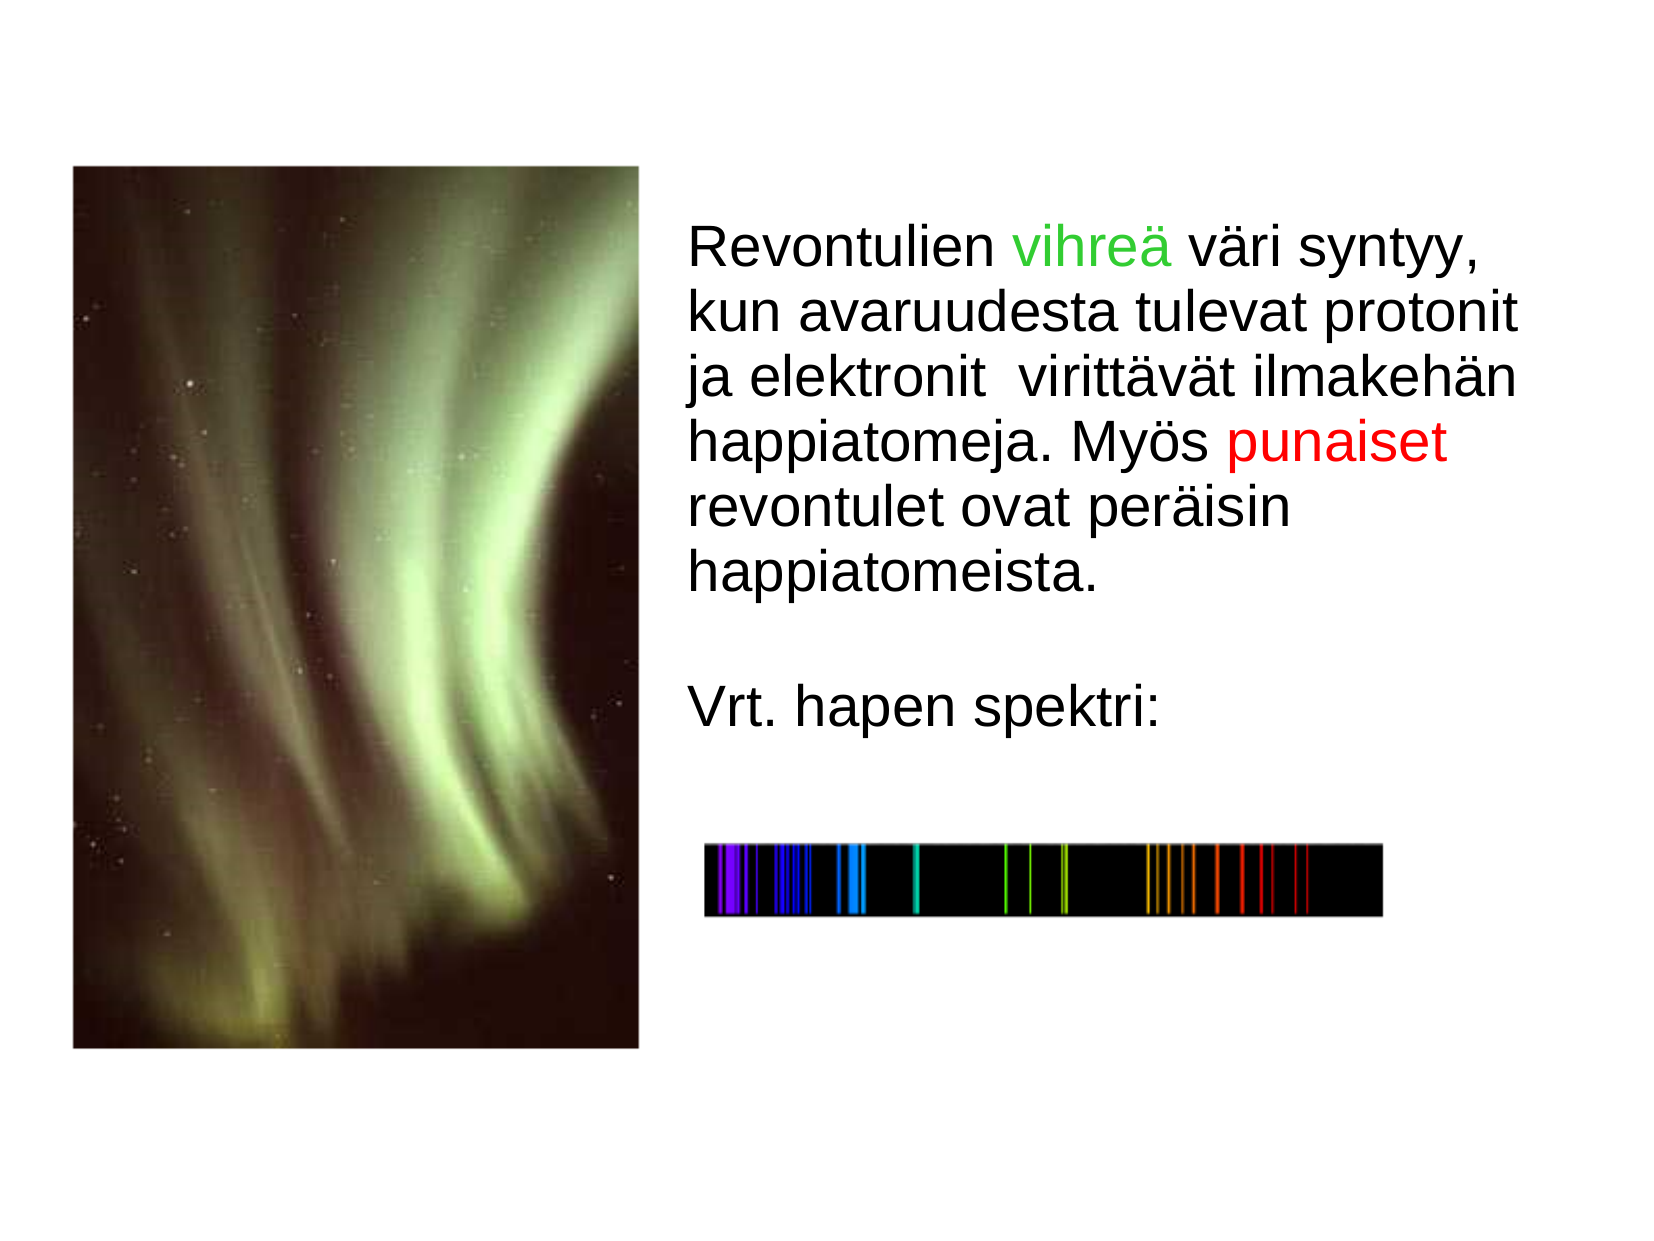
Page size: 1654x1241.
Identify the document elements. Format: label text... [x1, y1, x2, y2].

text_box Revontulien vihreä väri syntyy, kun avaruudesta tulevat protonit ja elektronit virittävät ilmakehän happiatomeja. Myös punaiset revontulet ovat peräisin happiatomeista. Vrt. hapen spektri: [679, 203, 1548, 613]
picture [34, 126, 1415, 1089]
